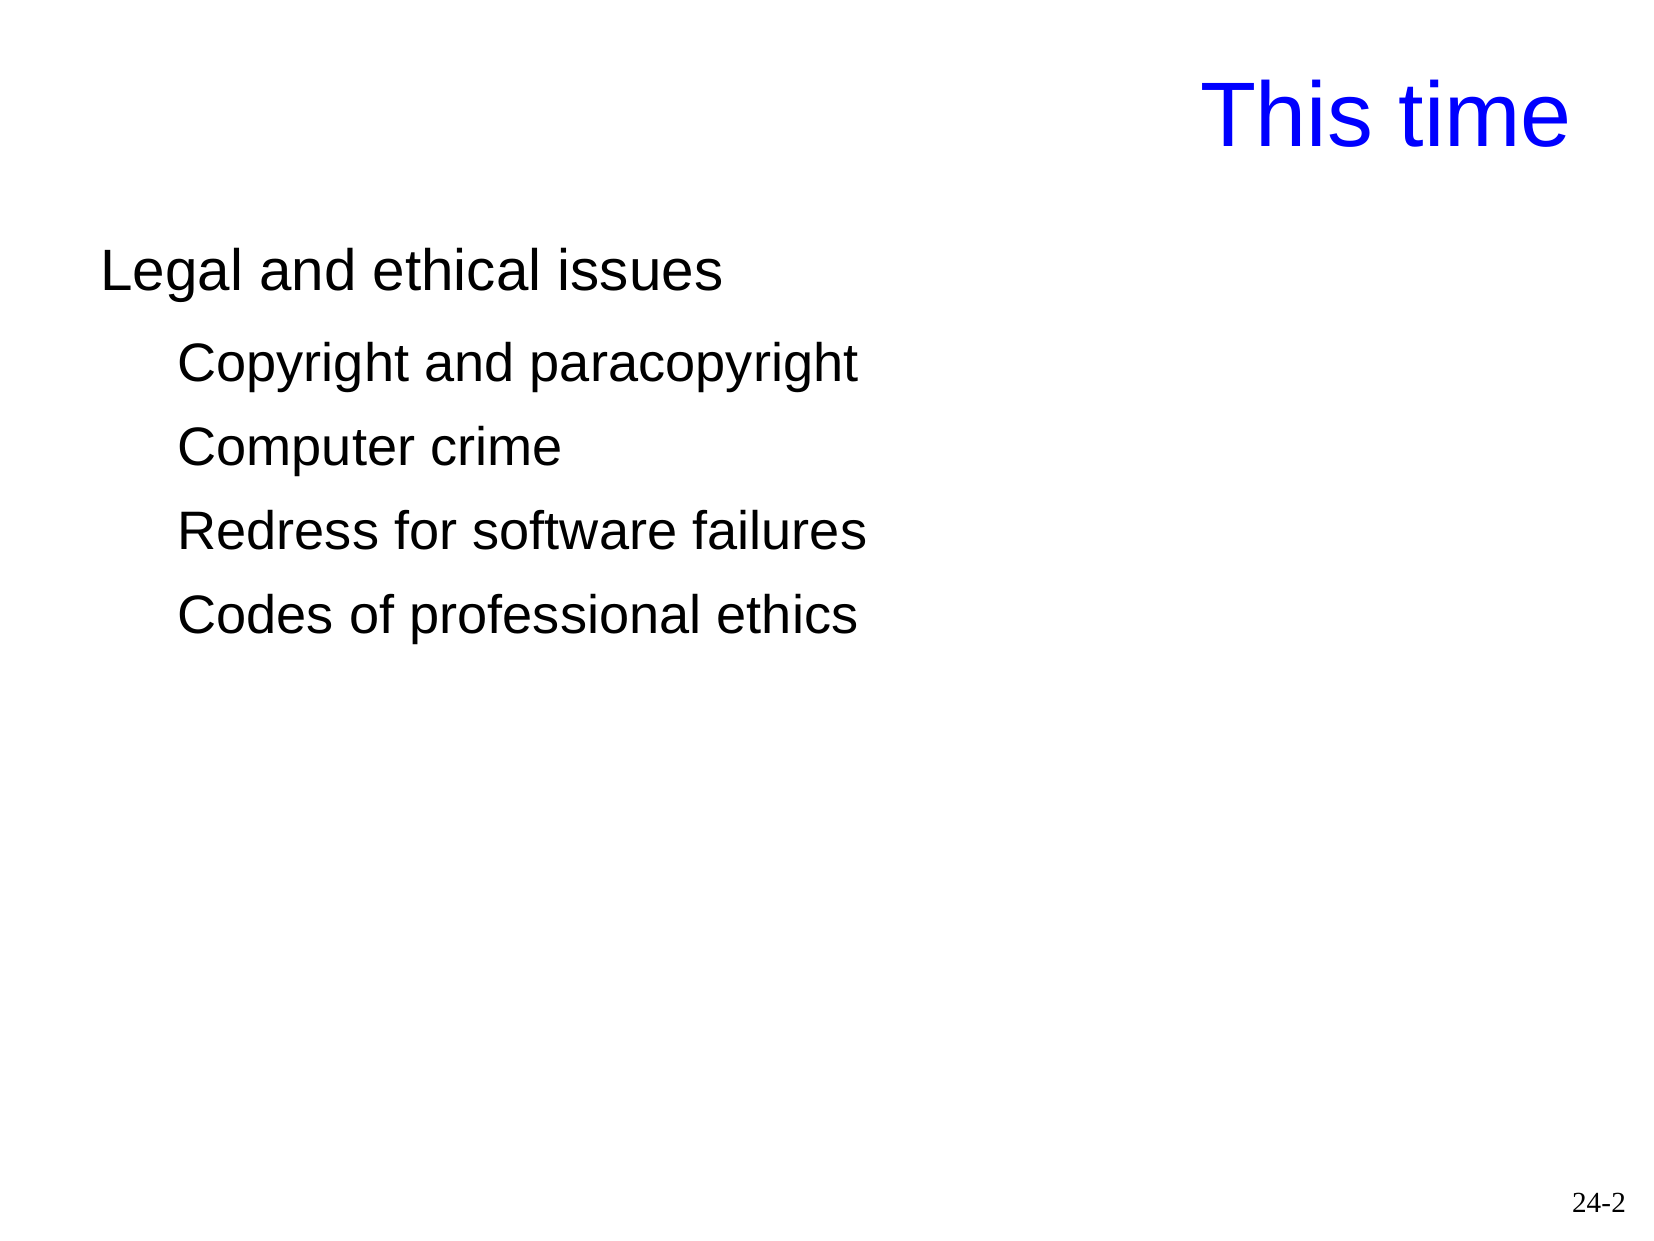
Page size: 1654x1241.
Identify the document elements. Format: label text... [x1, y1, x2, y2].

list Legal and ethical issues Copyright and paracopyright Computer crime Redress for software failures Codes of professional ethics [82, 237, 1571, 1156]
title This time [84, 18, 1573, 211]
